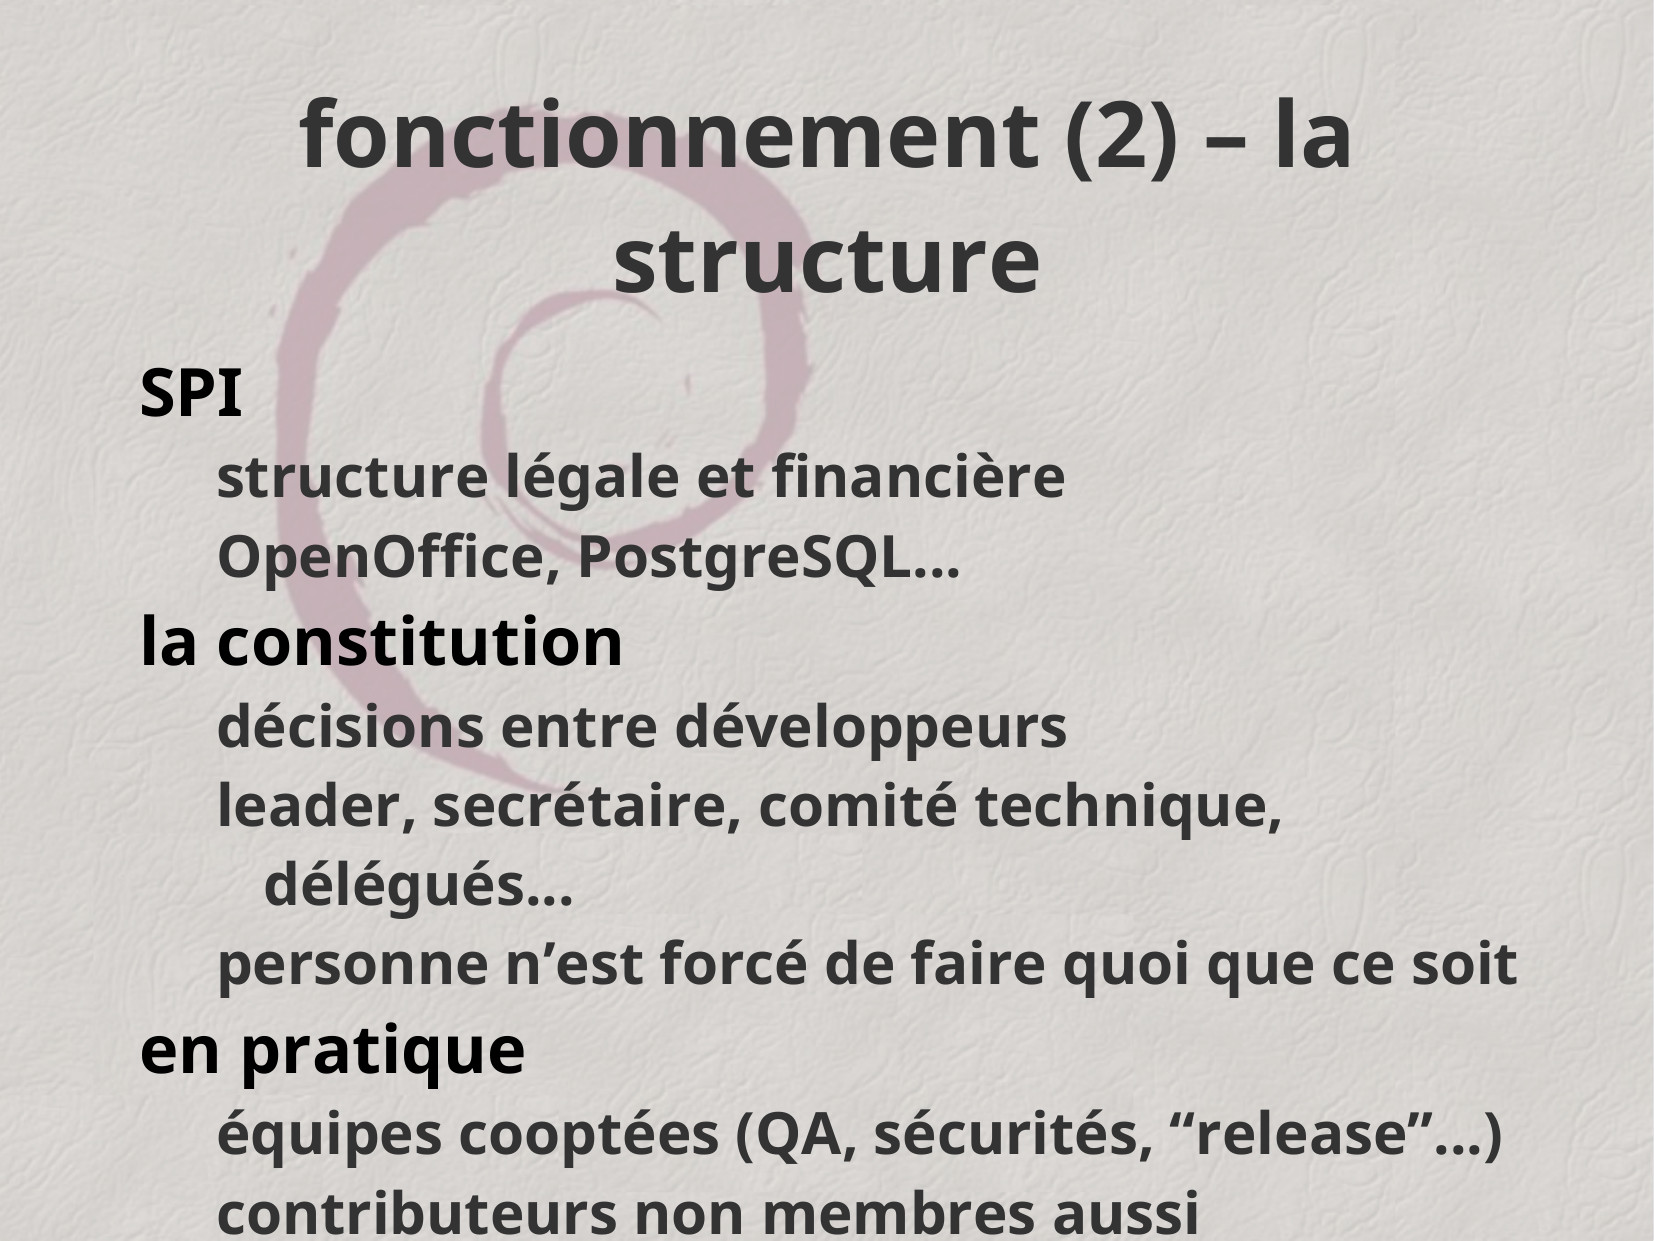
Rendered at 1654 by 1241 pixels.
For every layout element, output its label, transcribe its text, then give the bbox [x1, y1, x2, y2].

title fonctionnement (2) – la structure [121, 88, 1534, 301]
picture [0, 0, 1654, 1241]
list SPI structure légale et financière OpenOffice, PostgreSQL... la constitution décisions entre développeurs leader, secrétaire, comité technique, délégués... personne n’est forcé de faire quoi que ce soit en pratique équipes cooptées (QA, sécurités, “release”...) contributeurs non membres aussi [121, 344, 1534, 1115]
